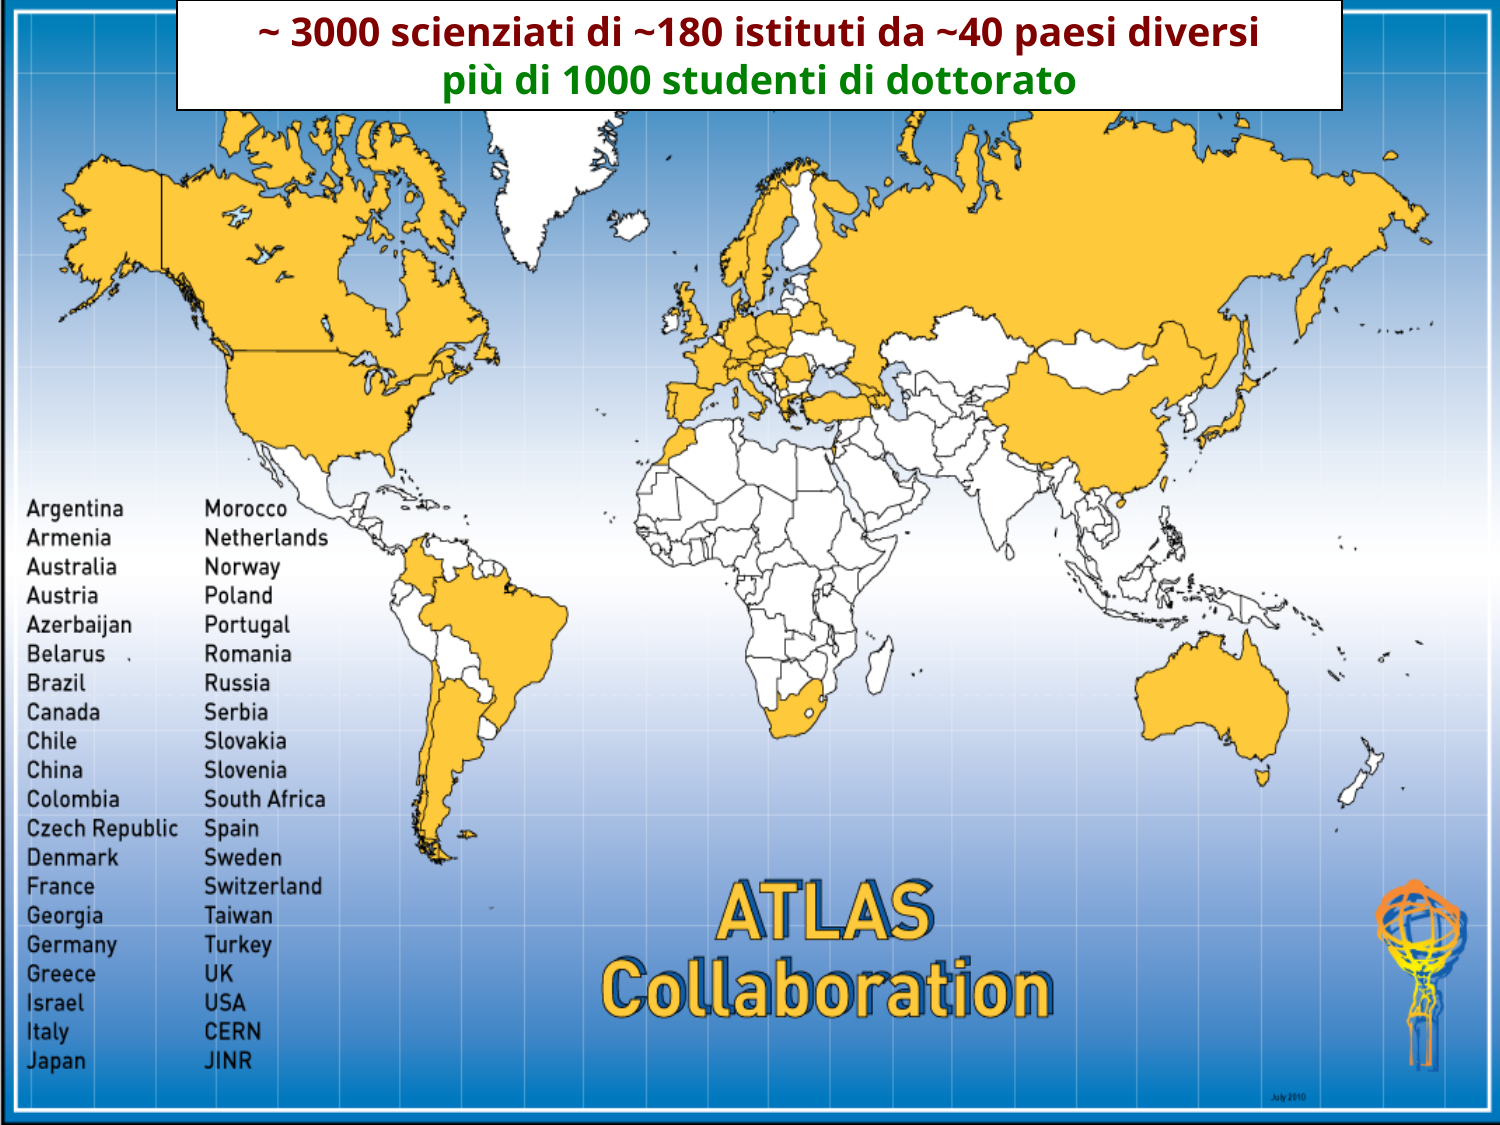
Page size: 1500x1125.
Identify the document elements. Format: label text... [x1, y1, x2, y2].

text_box ~ 3000 scienziati di ~180 istituti da ~40 paesi diversi più di 1000 studenti di dottorato [177, 0, 1343, 110]
picture [0, 0, 1500, 1125]
